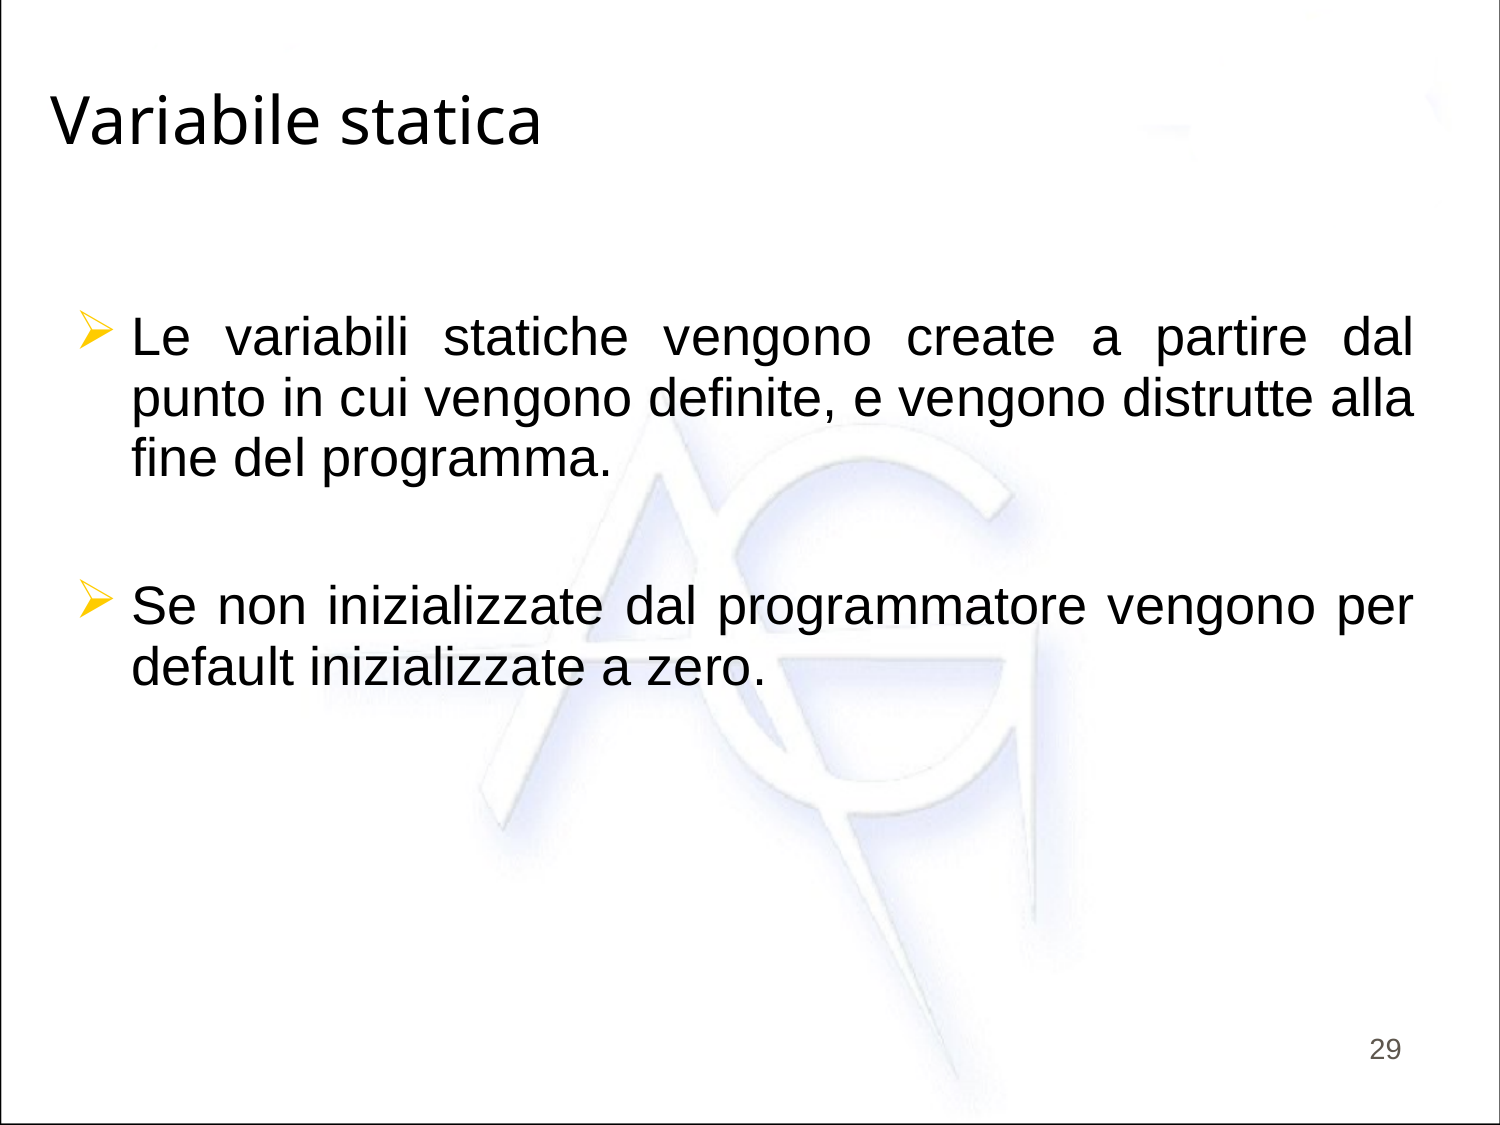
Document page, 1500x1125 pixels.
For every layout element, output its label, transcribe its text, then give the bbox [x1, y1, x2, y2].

title Variabile statica [49, 7, 1438, 231]
list Le variabili statiche vengono create a partire dal punto in cui vengono definite, e vengono distrutte alla fine del programma. Se non inizializzate dal programmatore vengono per default inizializzate a zero. [74, 232, 1417, 961]
picture [0, 0, 1500, 1125]
